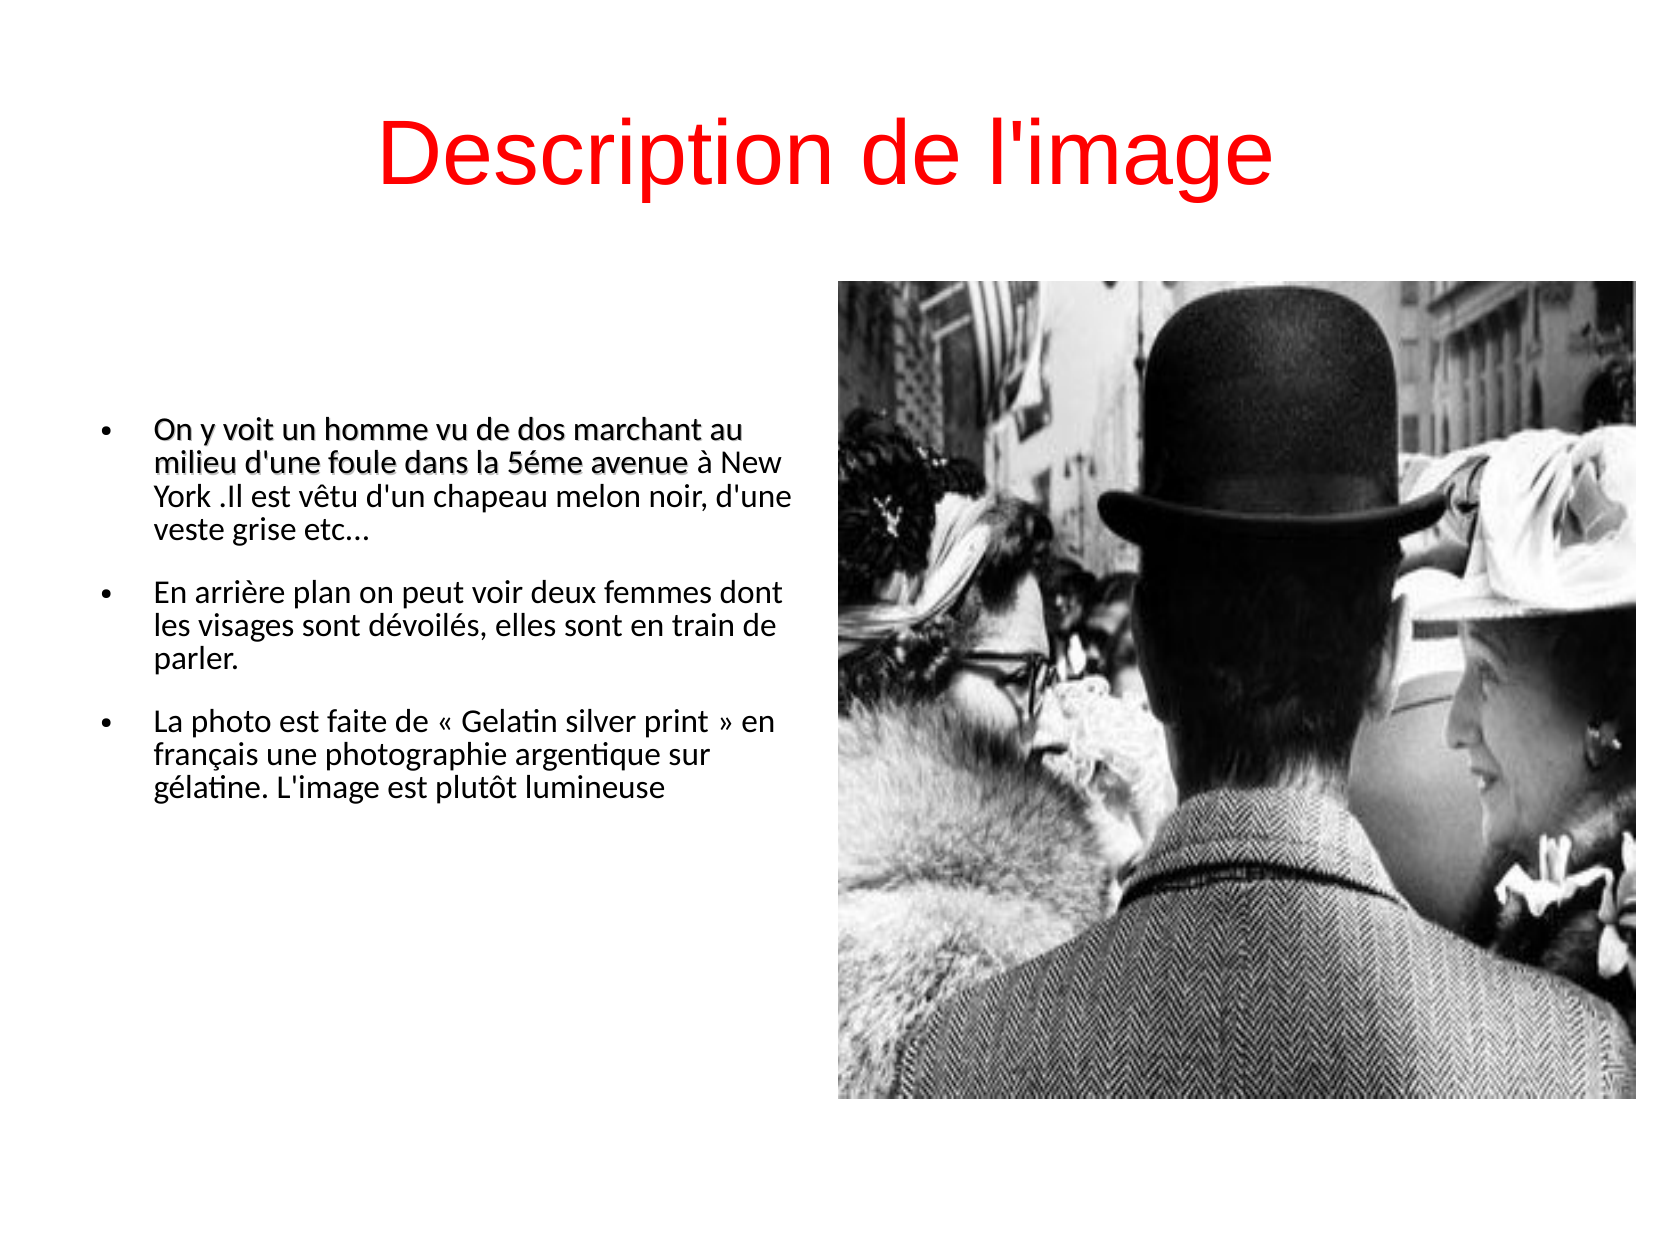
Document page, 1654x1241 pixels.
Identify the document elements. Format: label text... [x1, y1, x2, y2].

list On y voit un homme vu de dos marchant au milieu d'une foule dans la 5éme avenue à New York .Il est vêtu d'un chapeau melon noir, d'une veste grise etc... En arrière plan on peut voir deux femmes dont les visages sont dévoilés, elles sont en train de parler. La photo est faite de « Gelatin silver print » en français une photographie argentique sur gélatine. L'image est plutôt lumineuse [82, 290, 809, 1109]
title Description de l'image [82, 49, 1571, 257]
picture [838, 281, 1636, 1099]
